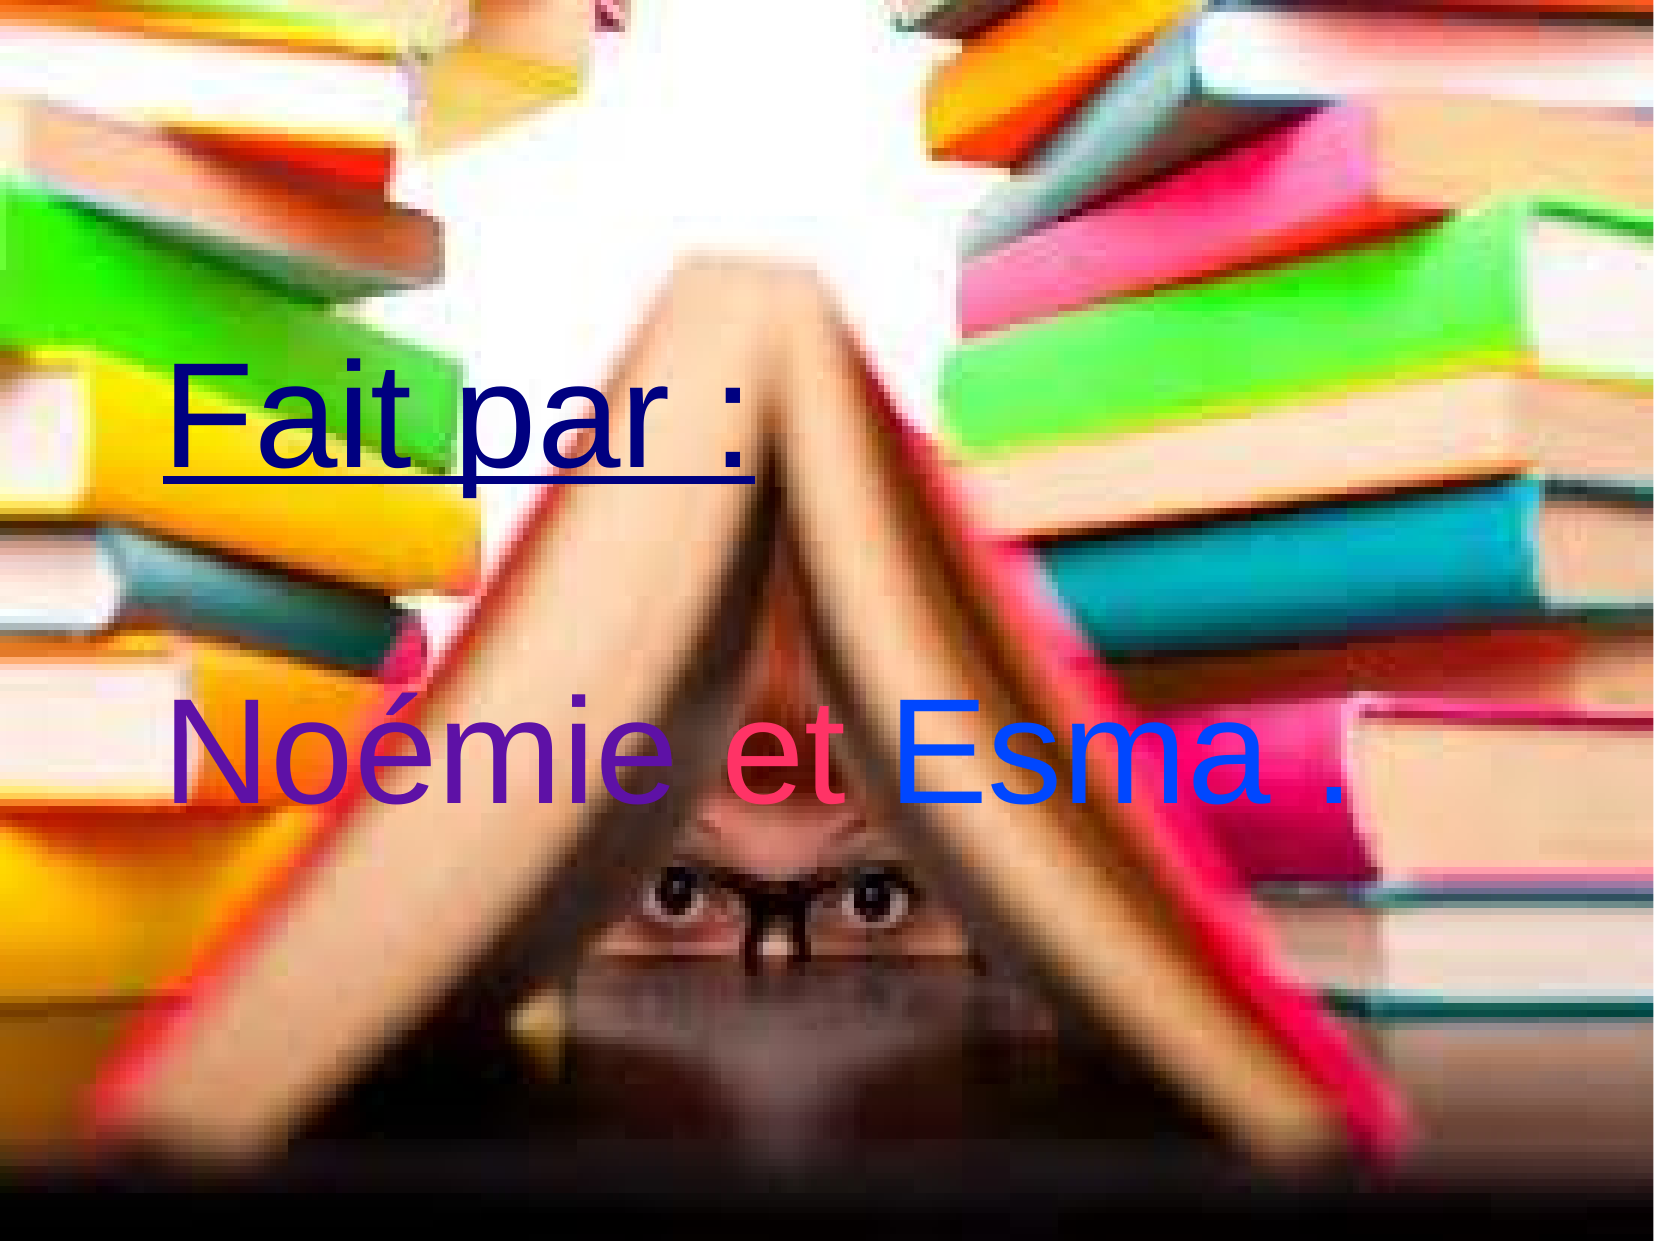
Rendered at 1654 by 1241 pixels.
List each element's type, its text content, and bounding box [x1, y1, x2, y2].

text_box Fait par : Noémie et Esma . [147, 324, 1506, 843]
picture [0, 0, 1654, 1241]
